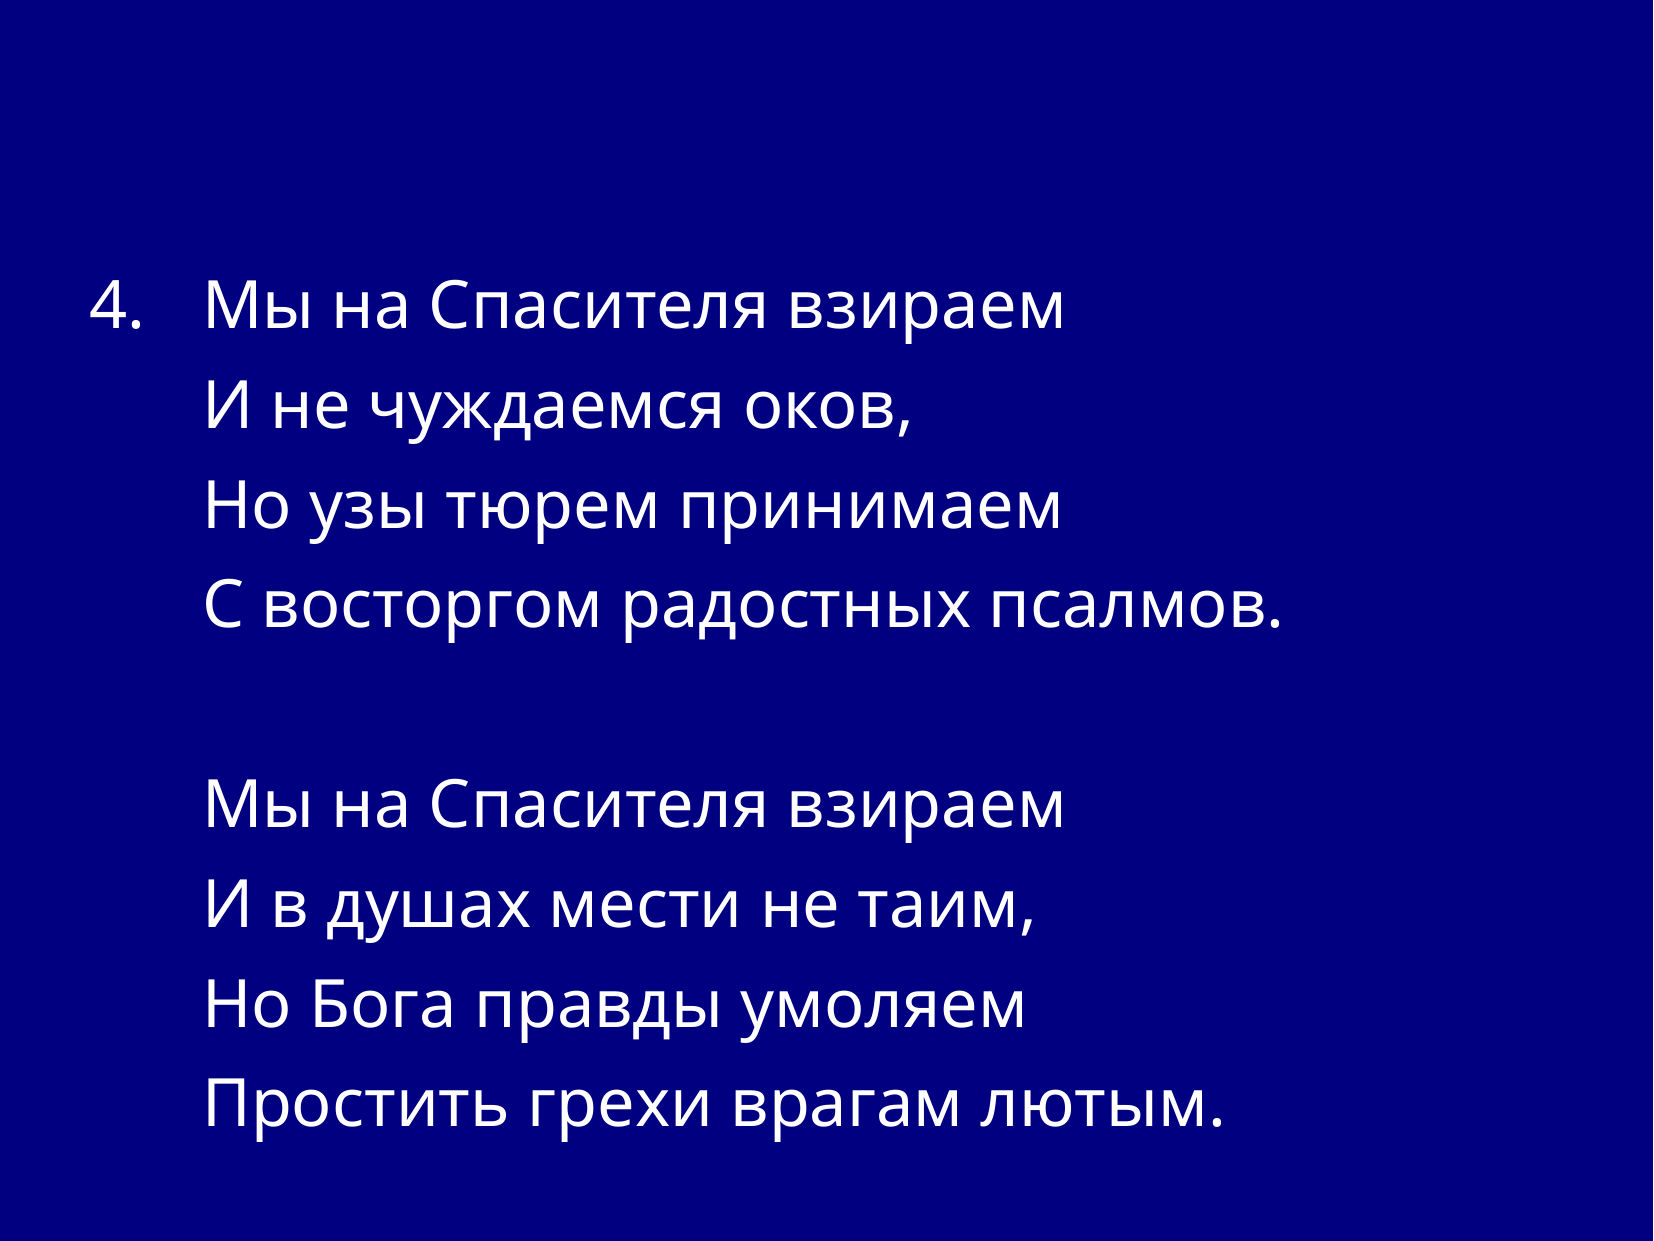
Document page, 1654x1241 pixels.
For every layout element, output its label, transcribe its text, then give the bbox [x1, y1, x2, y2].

text_box 4. Мы на Спасителя взираем И не чуждаемся оков, Но узы тюрем принимаем С восторгом радостных псалмов. Мы на Спасителя взираем И в душах мести не таим, Но Бога правды умоляем Простить грехи врагам лютым. [75, 150, 1576, 1163]
